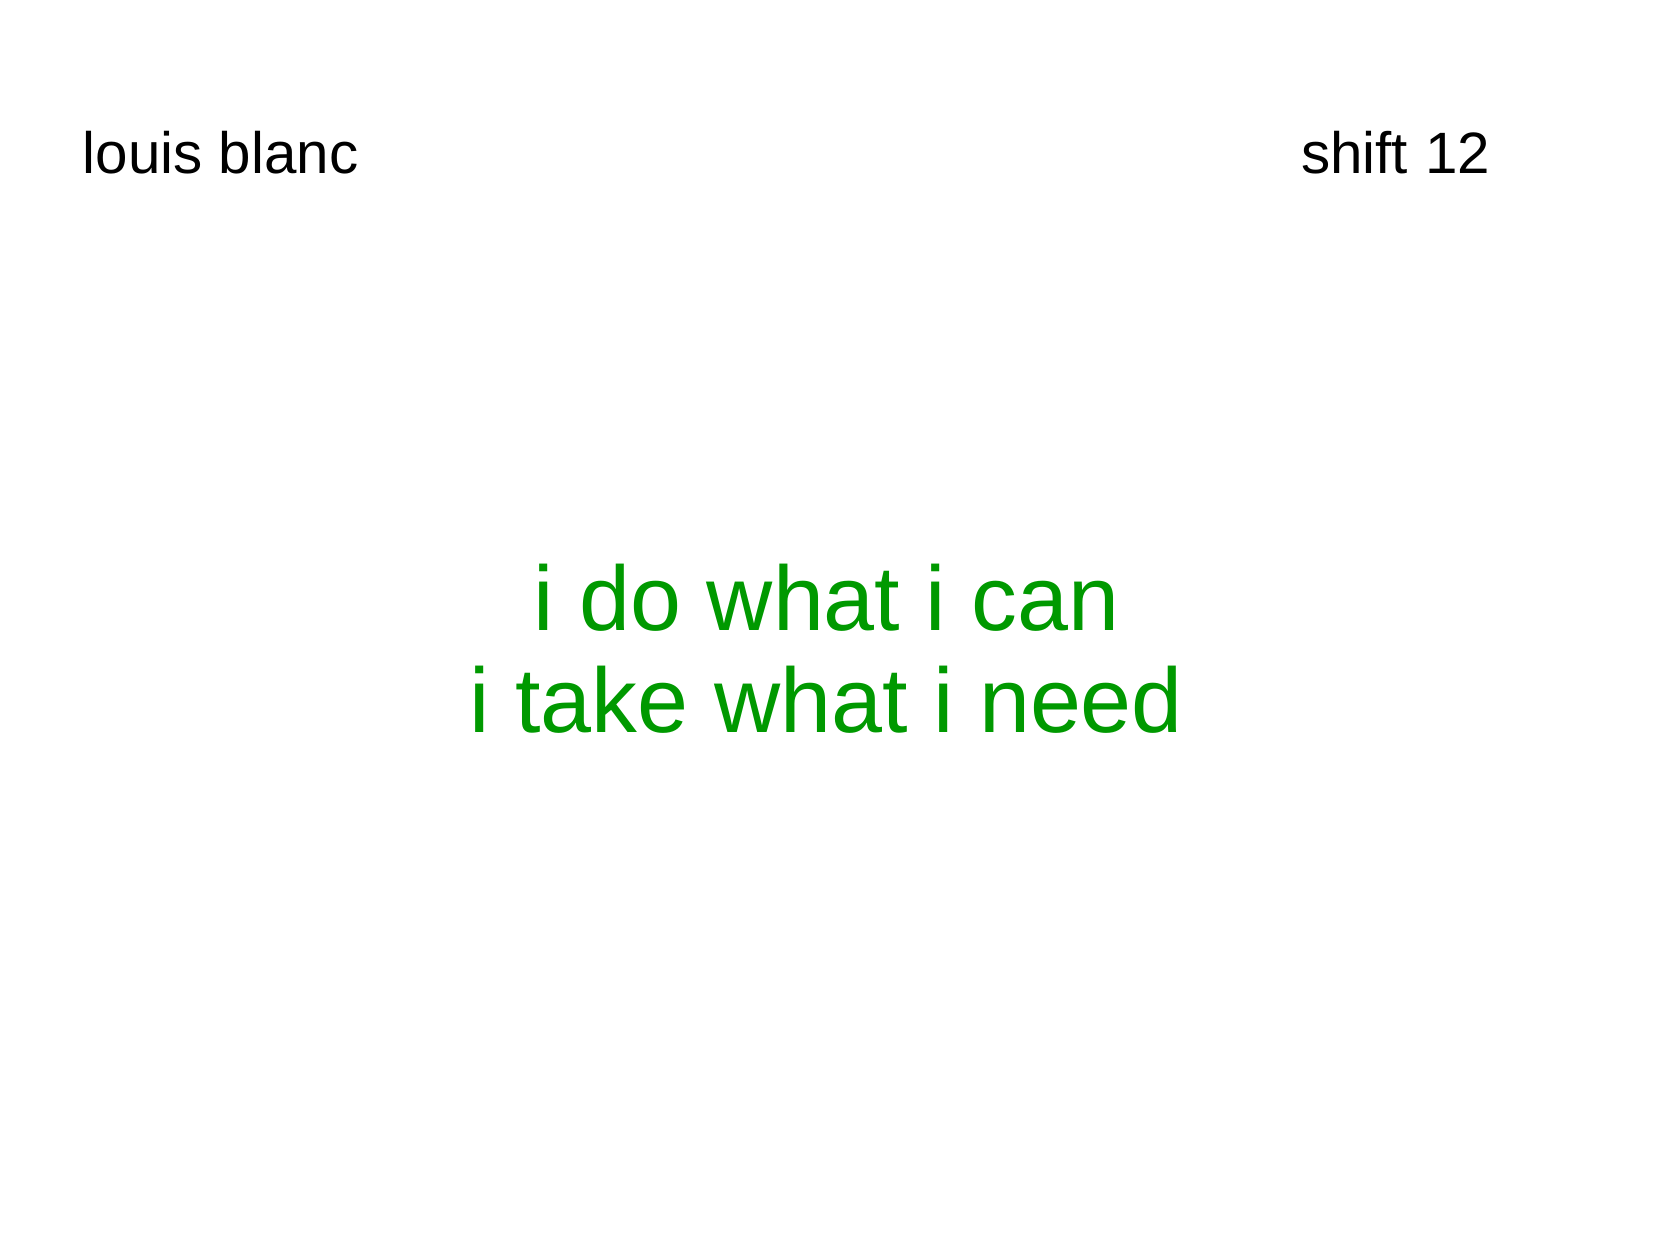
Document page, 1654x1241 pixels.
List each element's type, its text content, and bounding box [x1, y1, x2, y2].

title 12 [1425, 49, 1572, 257]
title shift [767, 49, 1409, 257]
text_box i do what i can i take what i need [82, 290, 1571, 1010]
title louis blanc [82, 49, 767, 257]
